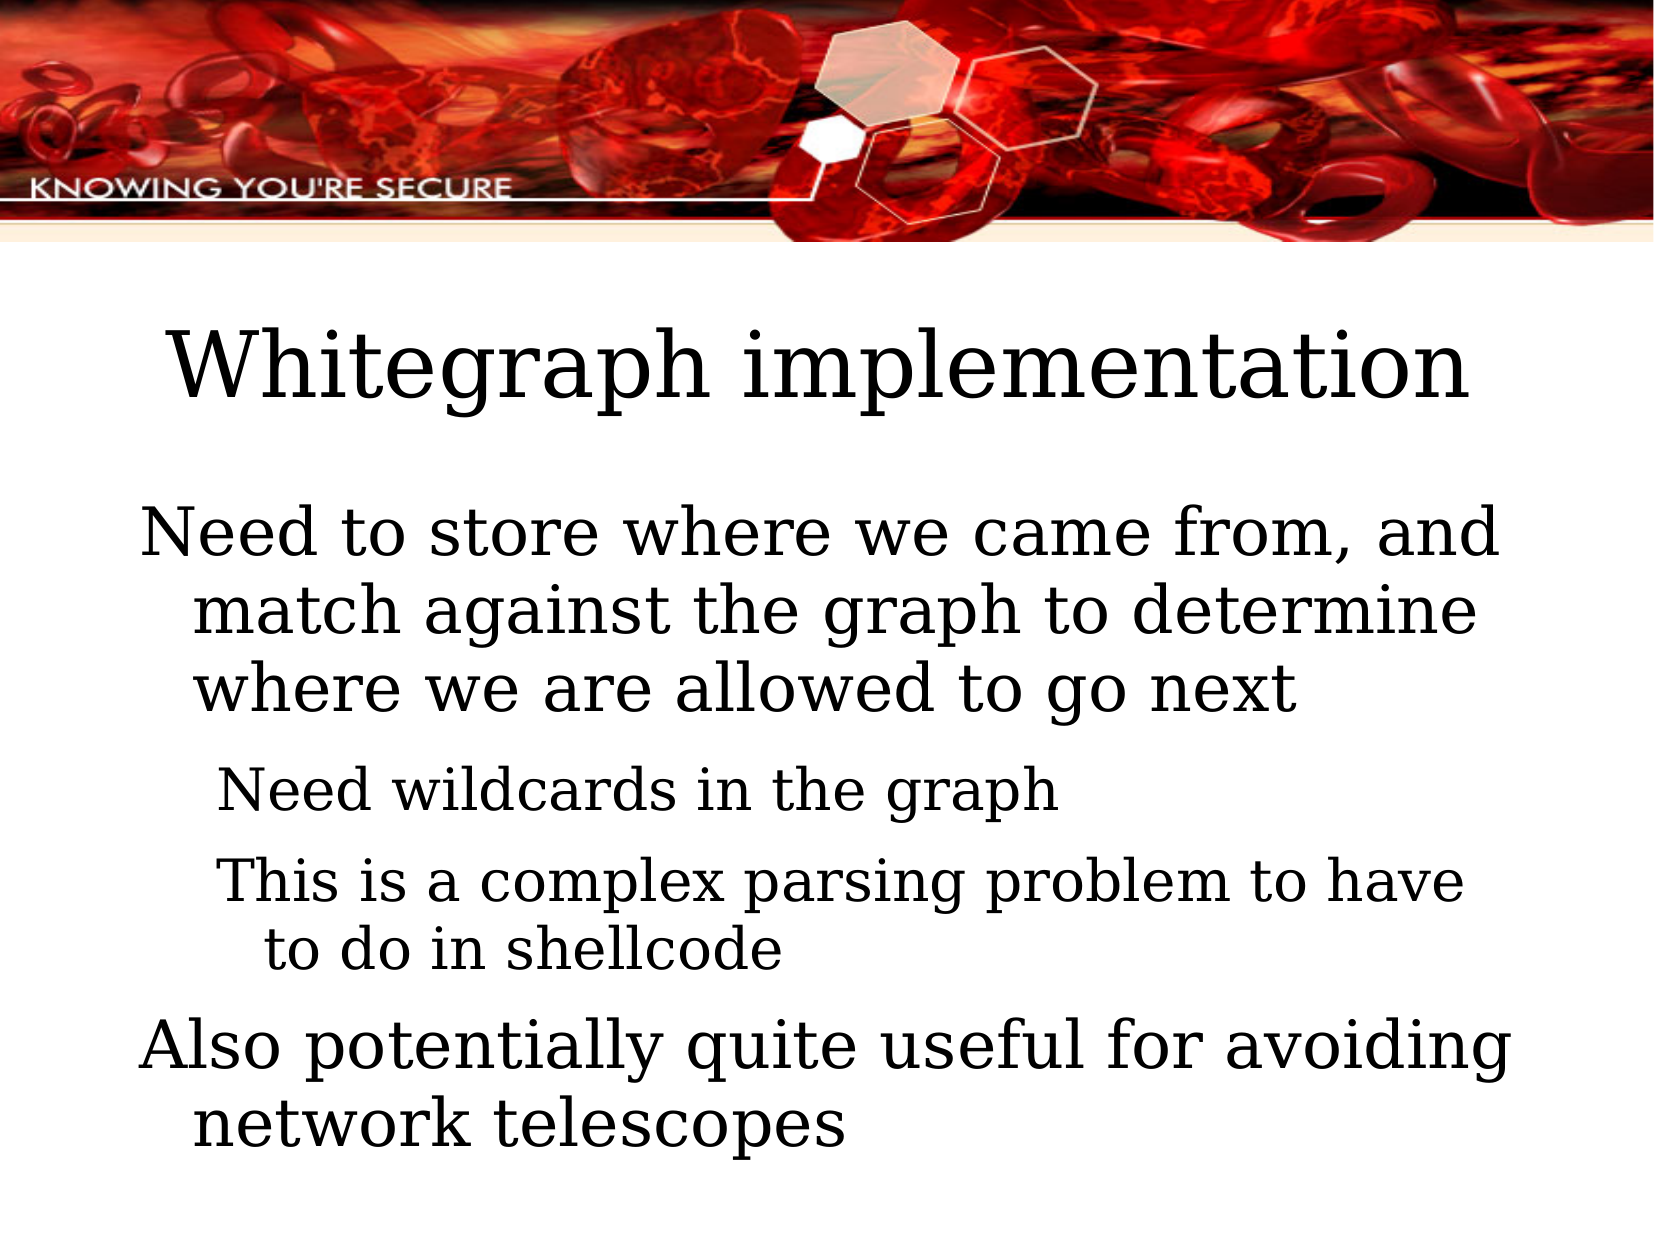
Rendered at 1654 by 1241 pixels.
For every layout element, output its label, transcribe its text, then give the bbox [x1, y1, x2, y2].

title Whitegraph implementation [113, 261, 1526, 470]
list Need to store where we came from, and match against the graph to determine where we are allowed to go next Need wildcards in the graph This is a complex parsing problem to have to do in shellcode Also potentially quite useful for avoiding network telescopes [121, 493, 1534, 1241]
picture [0, 0, 1654, 242]
